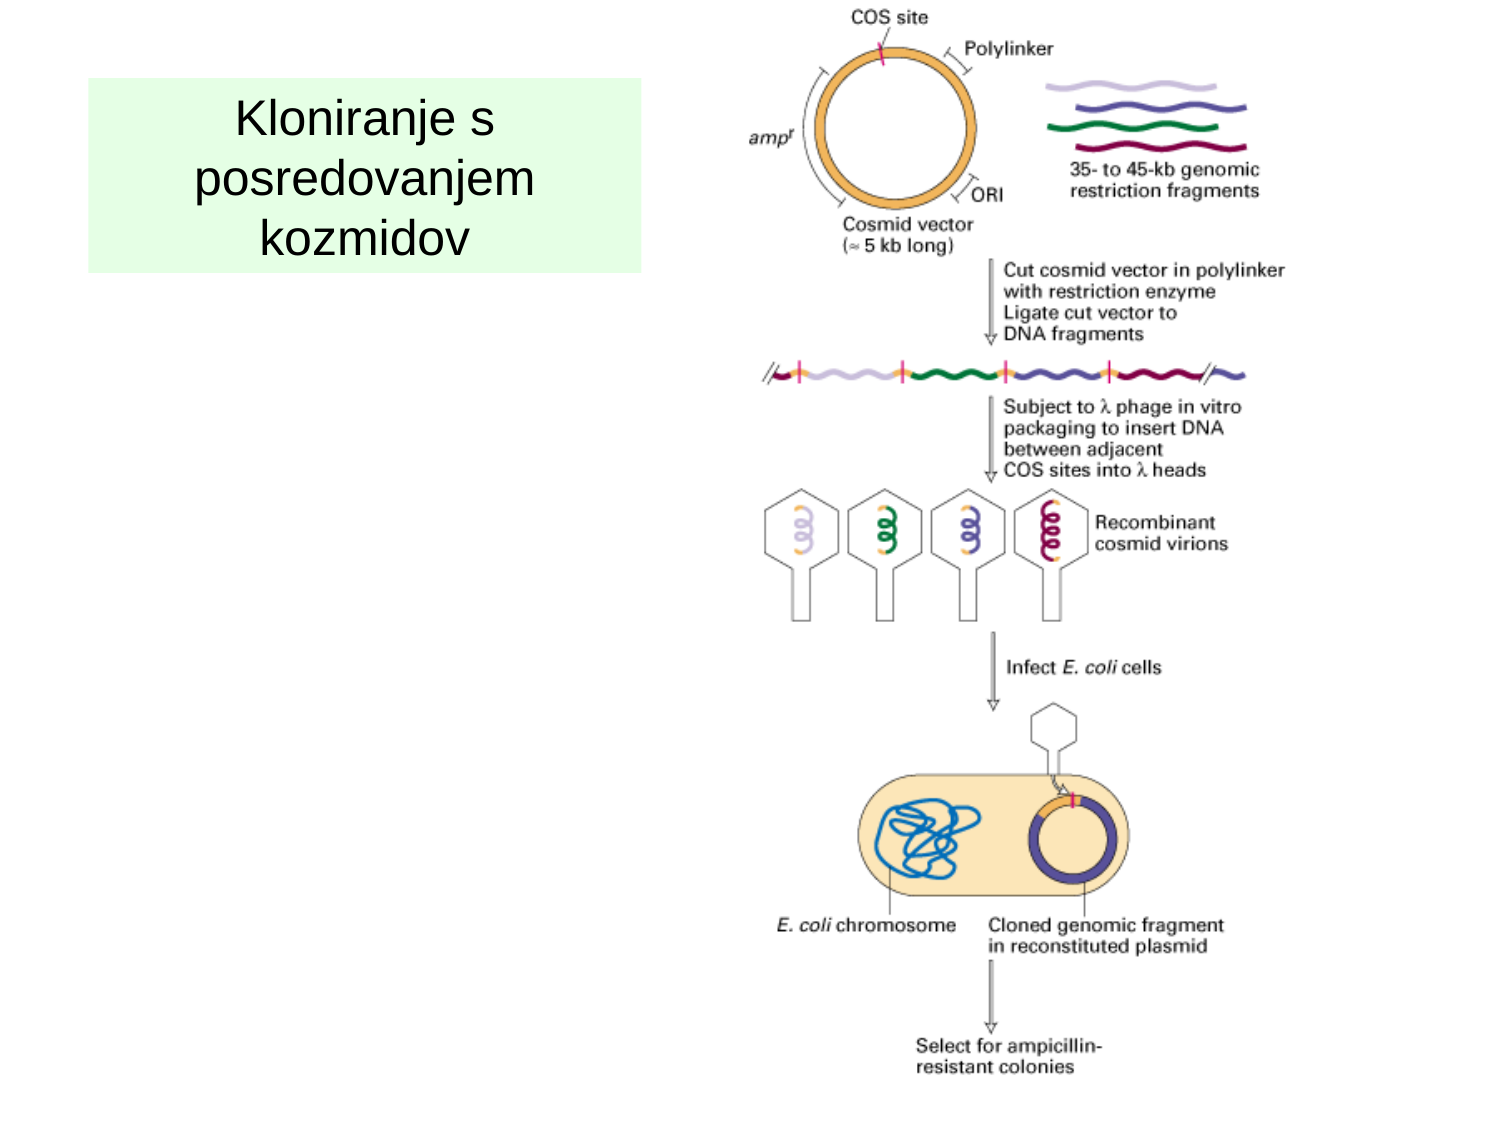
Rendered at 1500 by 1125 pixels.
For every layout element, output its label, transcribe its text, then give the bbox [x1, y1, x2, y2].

picture [738, 0, 1297, 1085]
text_box Kloniranje s posredovanjem kozmidov [88, 78, 642, 273]
